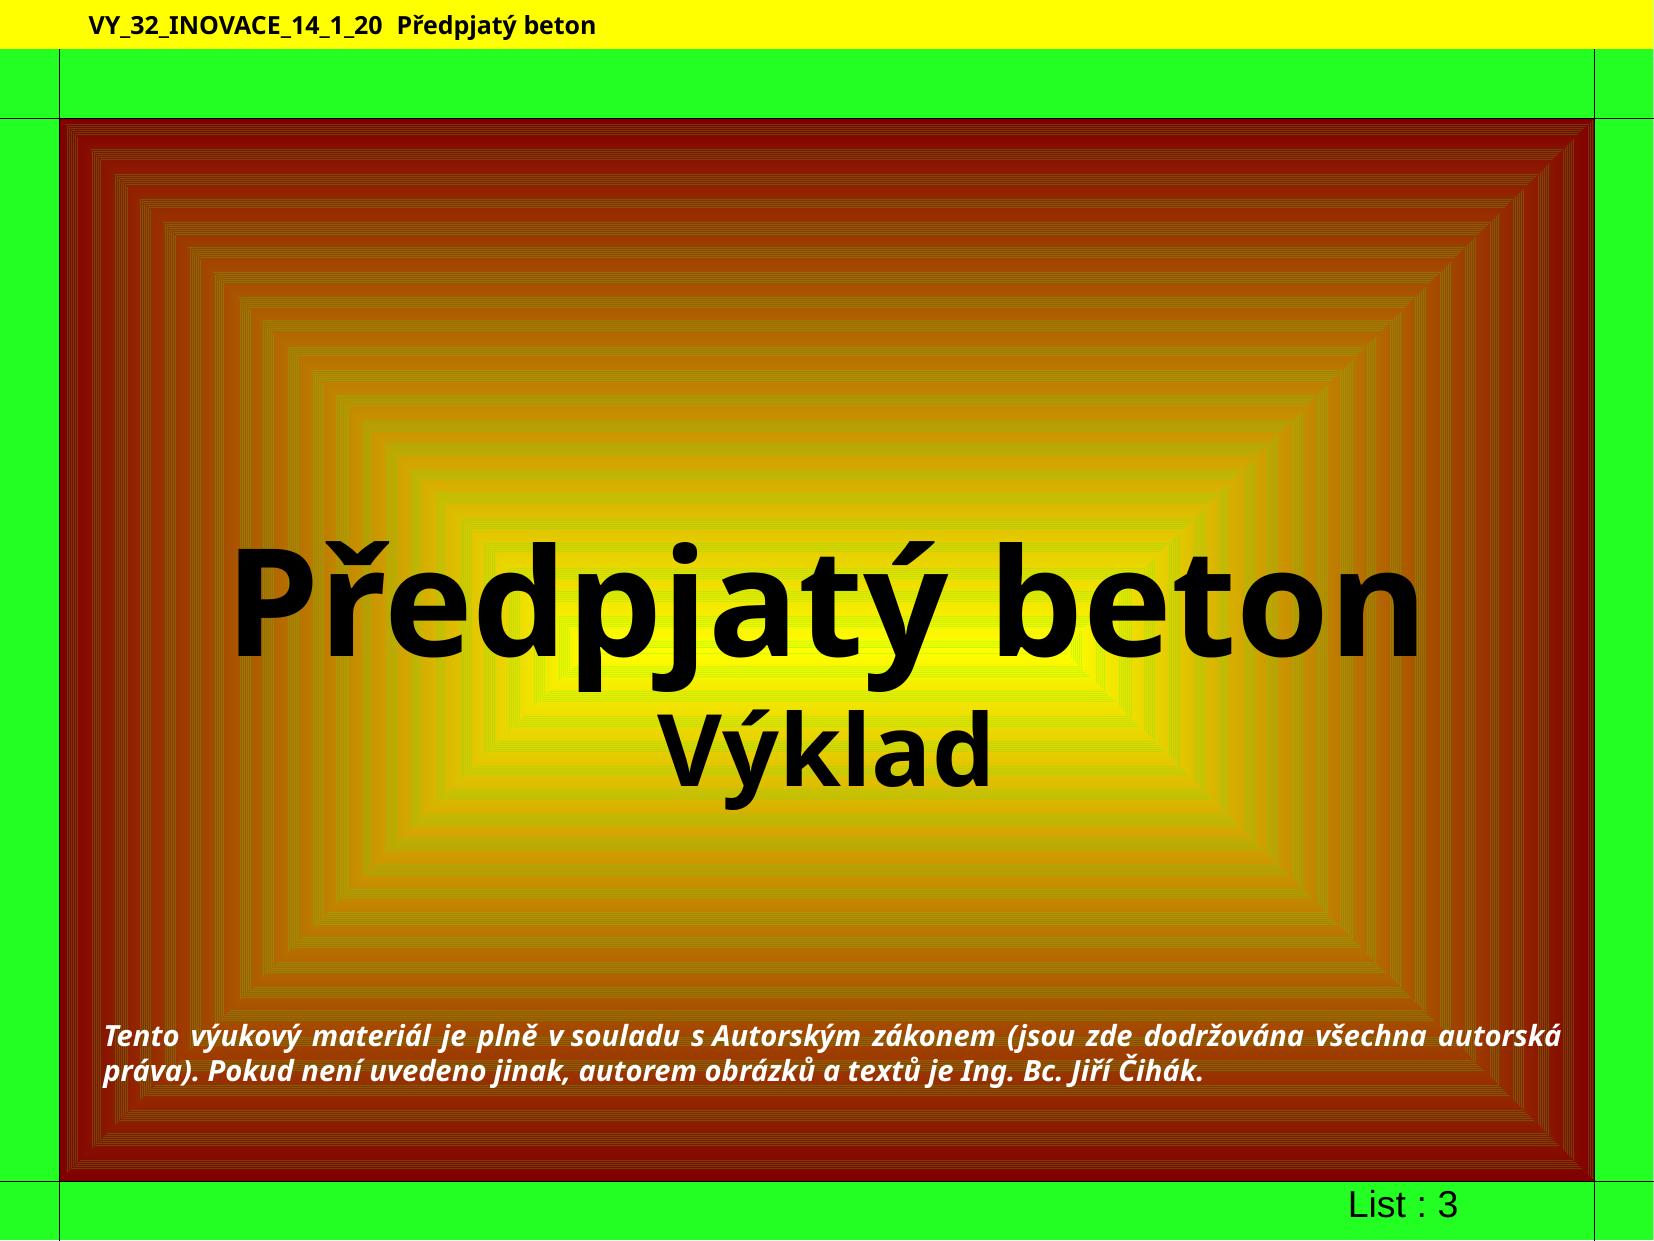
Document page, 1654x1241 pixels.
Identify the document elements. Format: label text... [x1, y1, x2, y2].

text_box Tento výukový materiál je plně v souladu s Autorským zákonem (jsou zde dodržována všechna autorská práva). Pokud není uvedeno jinak, autorem obrázků a textů je Ing. Bc. Jiří Čihák. [88, 1009, 1578, 1130]
text_box VY_32_INOVACE_14_1_20 Předpjatý beton [0, 0, 1654, 47]
text_box Předpjatý beton Výklad [60, 119, 1594, 1181]
text_box List : <číslo> [1357, 1176, 1599, 1241]
